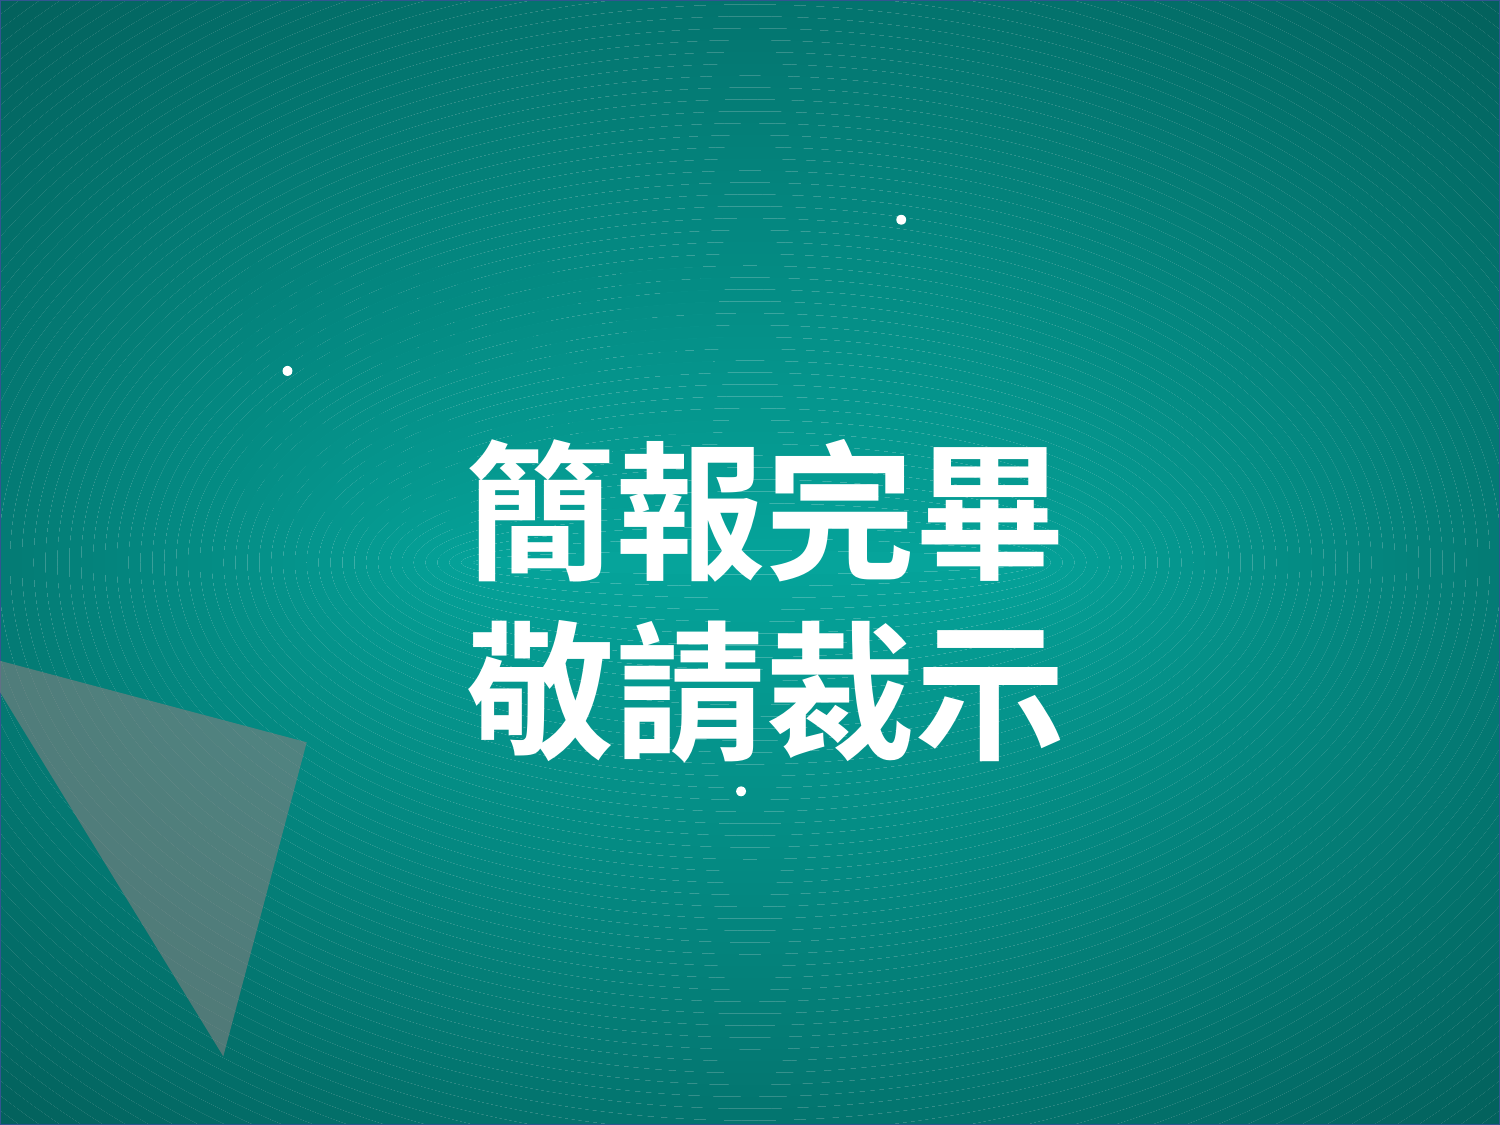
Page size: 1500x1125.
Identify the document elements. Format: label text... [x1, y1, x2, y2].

text_box [0, 0, 1500, 1125]
text_box 簡報完畢 敬請裁示 [149, 410, 1382, 786]
